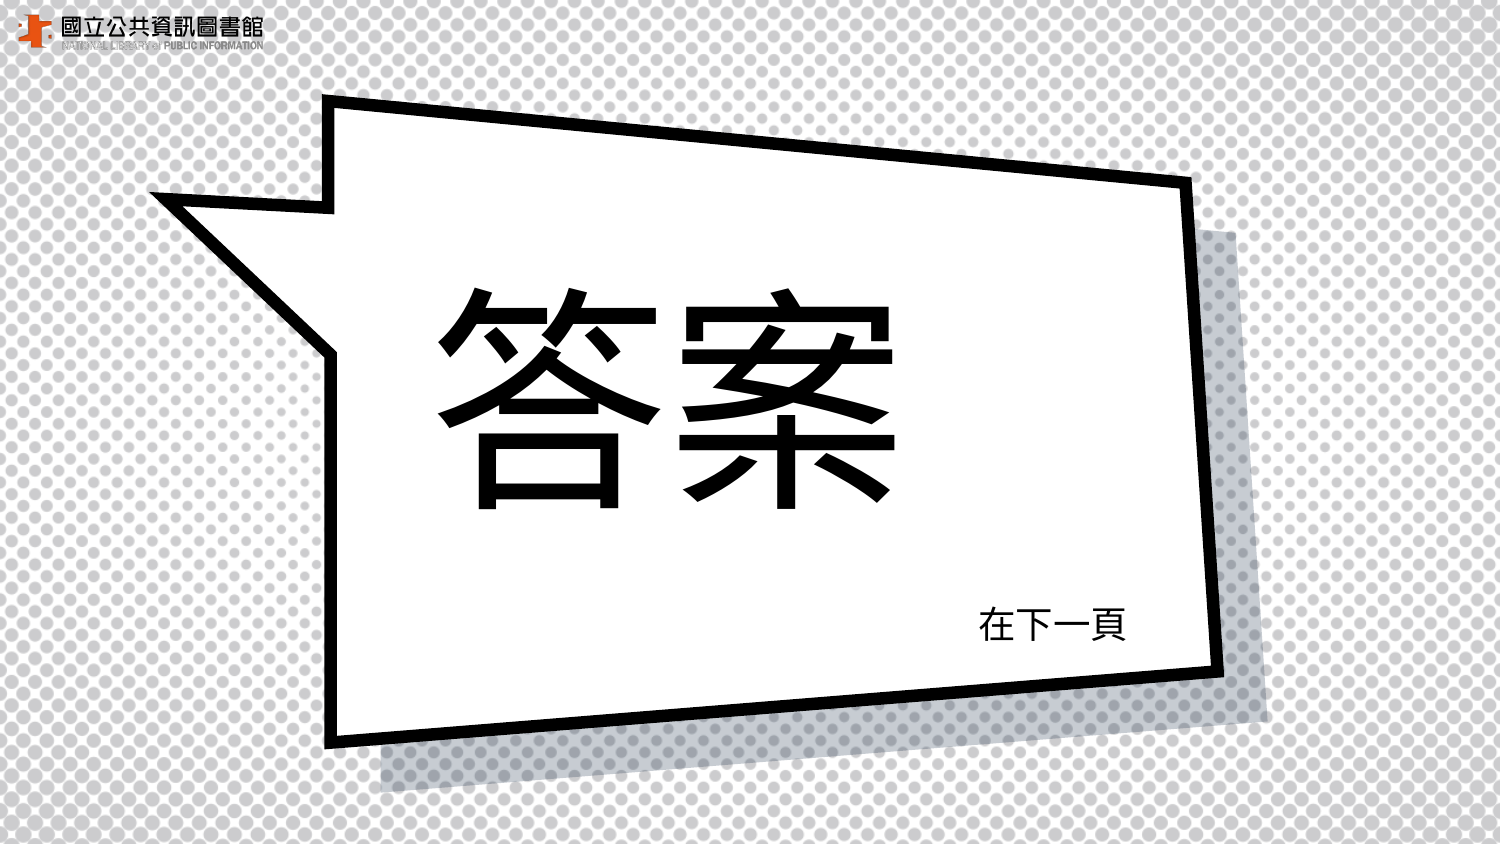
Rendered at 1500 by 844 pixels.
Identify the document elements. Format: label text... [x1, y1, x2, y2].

picture [17, 13, 264, 50]
text_box 答案 在下一頁 [413, 236, 1156, 371]
